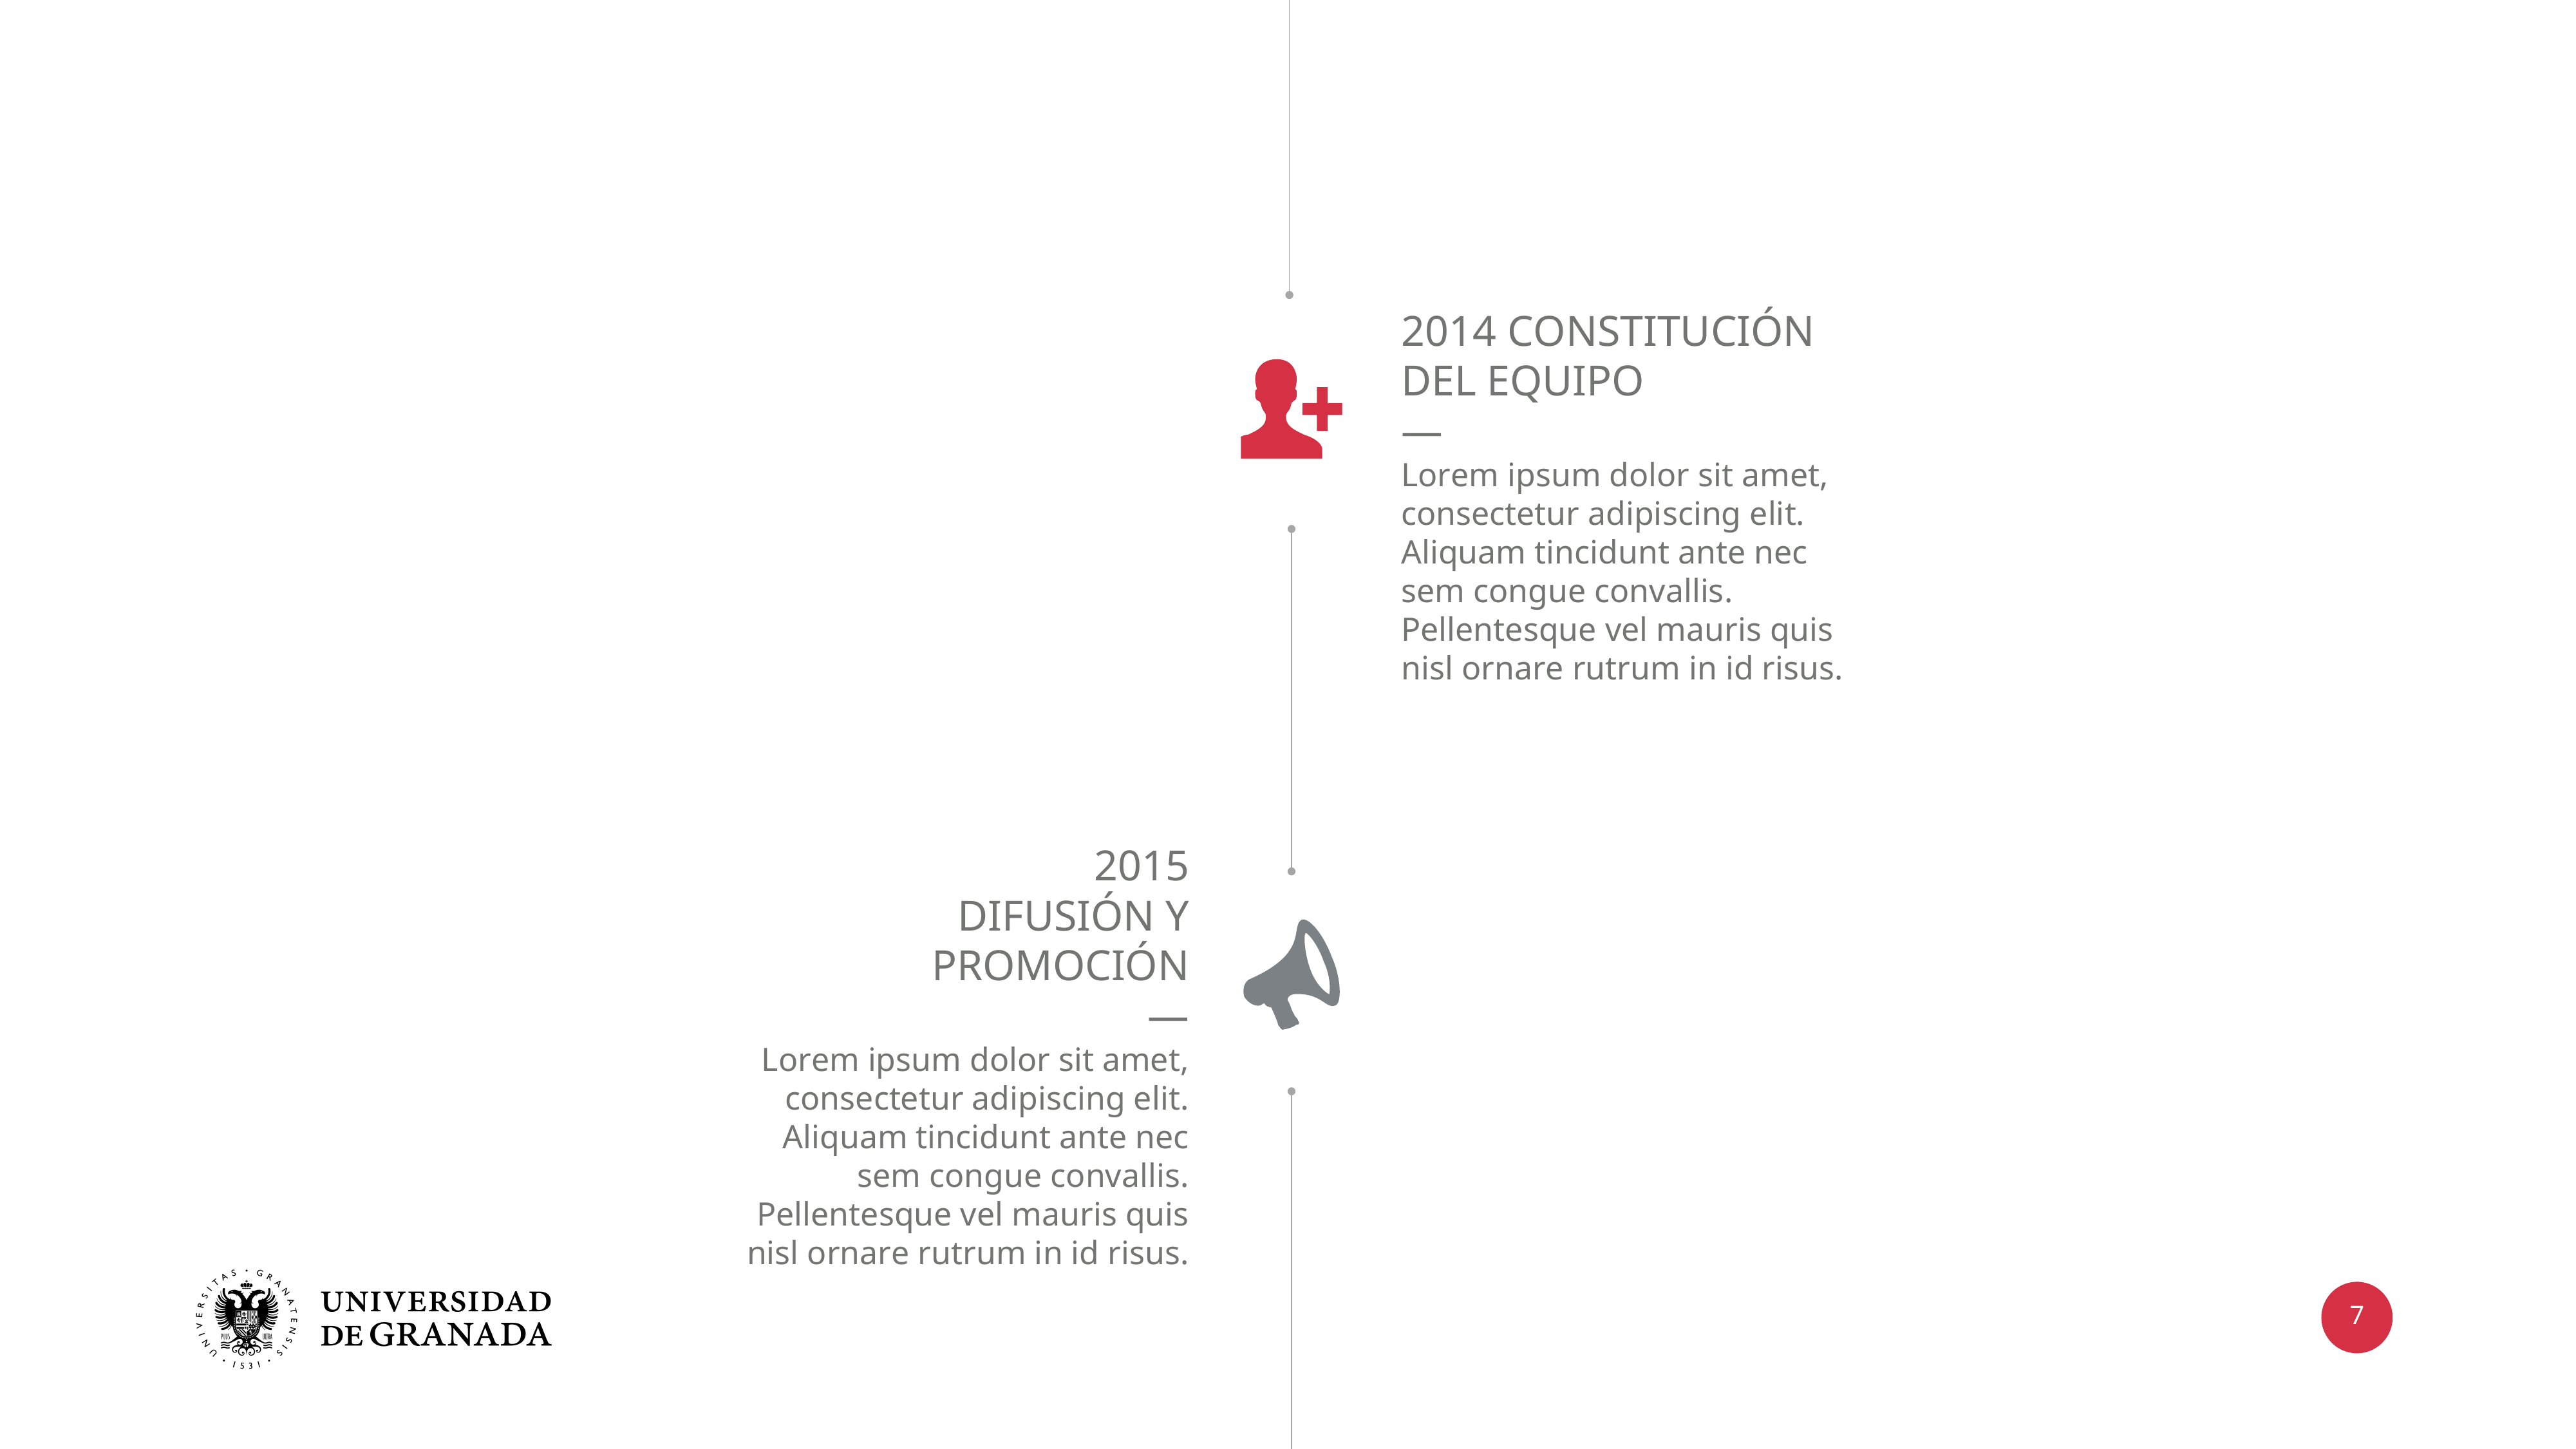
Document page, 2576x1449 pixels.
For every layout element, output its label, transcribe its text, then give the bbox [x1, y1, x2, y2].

text_box 2015 DIFUSIÓN Y PROMOCIÓN — Lorem ipsum dolor sit amet, consectetur adipiscing elit. Aliquam tincidunt ante nec sem congue convallis. Pellentesque vel mauris quis nisl ornare rutrum in id risus. [726, 834, 1199, 1276]
text_box [1302, 387, 1342, 431]
picture [178, 1241, 569, 1397]
text_box [1241, 359, 1322, 459]
text_box <número> [2308, 1278, 2407, 1356]
text_box 2014 CONSTITUCIÓN DEL EQUIPO — Lorem ipsum dolor sit amet, consectetur adipiscing elit. Aliquam tincidunt ante nec sem congue convallis. Pellentesque vel mauris quis nisl ornare rutrum in id risus. [1391, 299, 1865, 691]
text_box [1243, 919, 1340, 1030]
